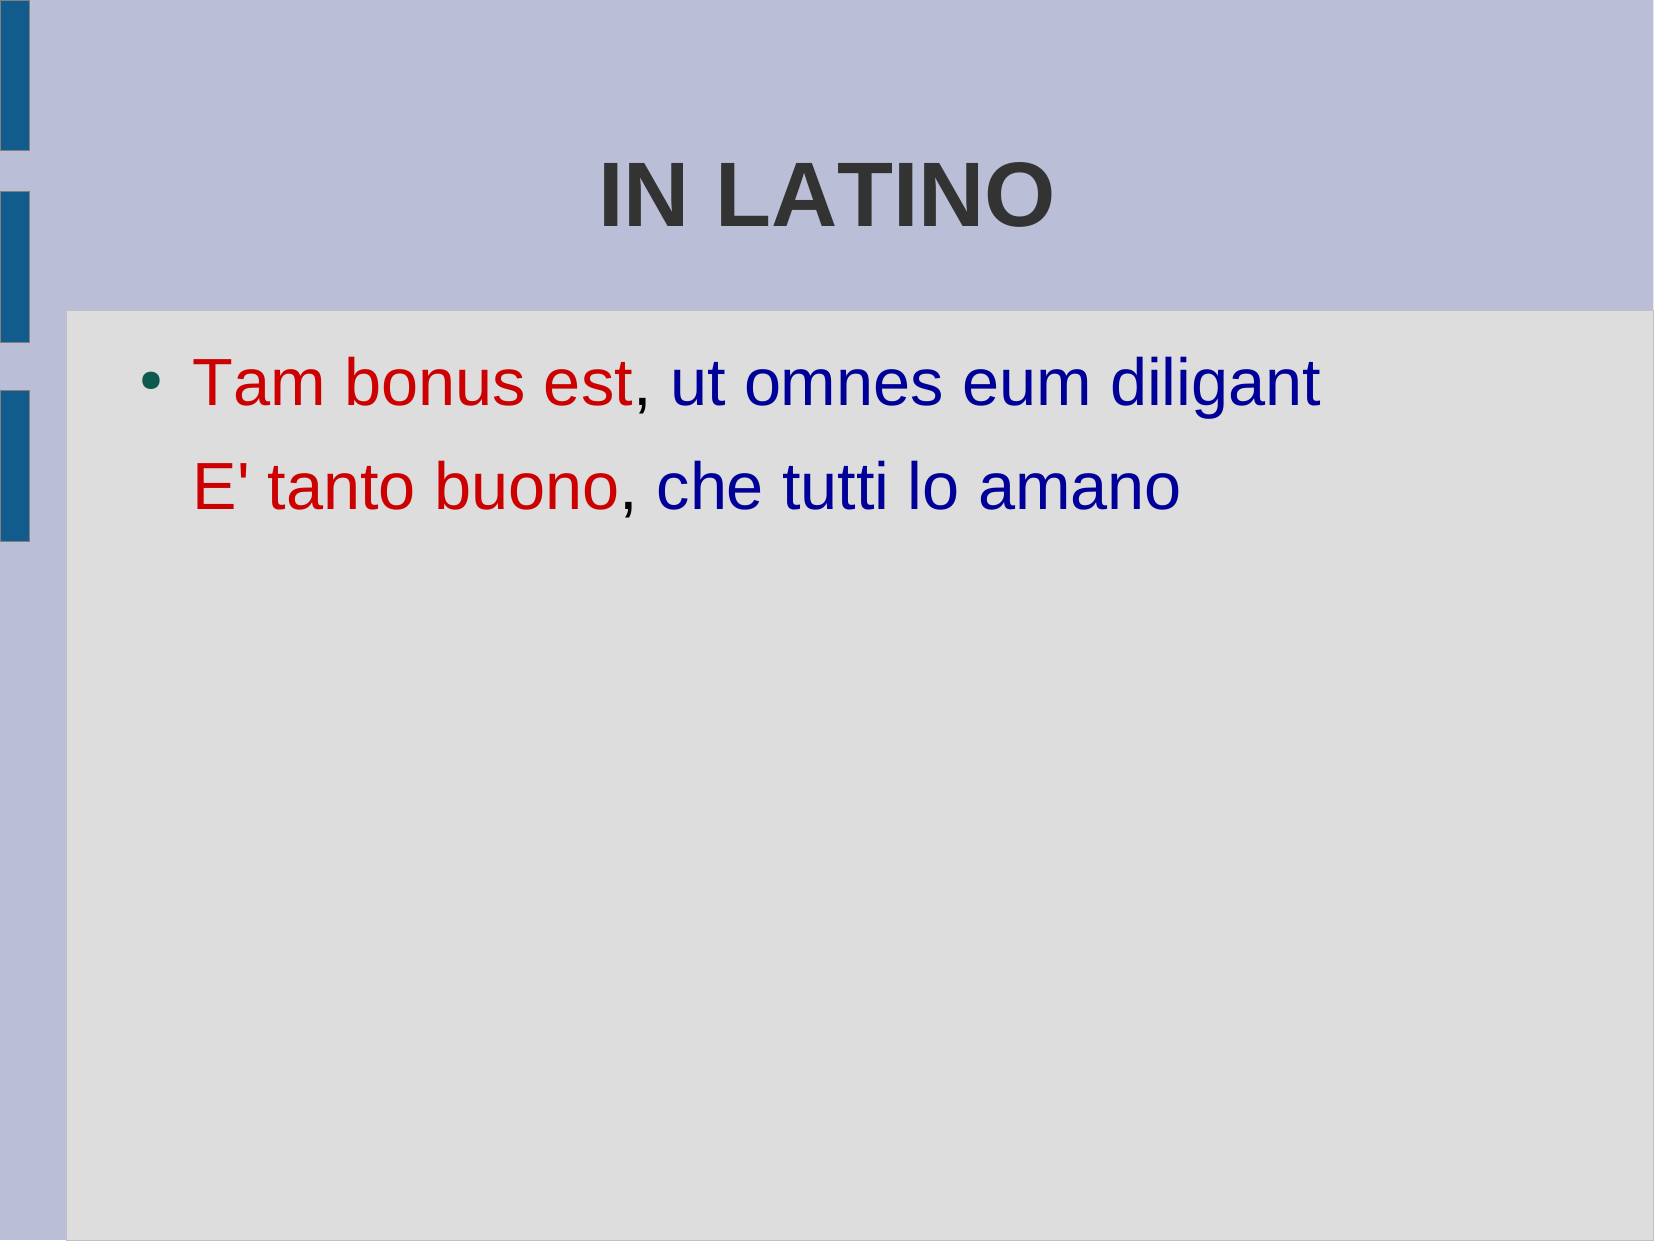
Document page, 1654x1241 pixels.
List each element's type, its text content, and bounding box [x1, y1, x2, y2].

list Tam bonus est, ut omnes eum diligant E' tanto buono, che tutti lo amano [121, 344, 1534, 1127]
title IN LATINO [121, 91, 1534, 299]
